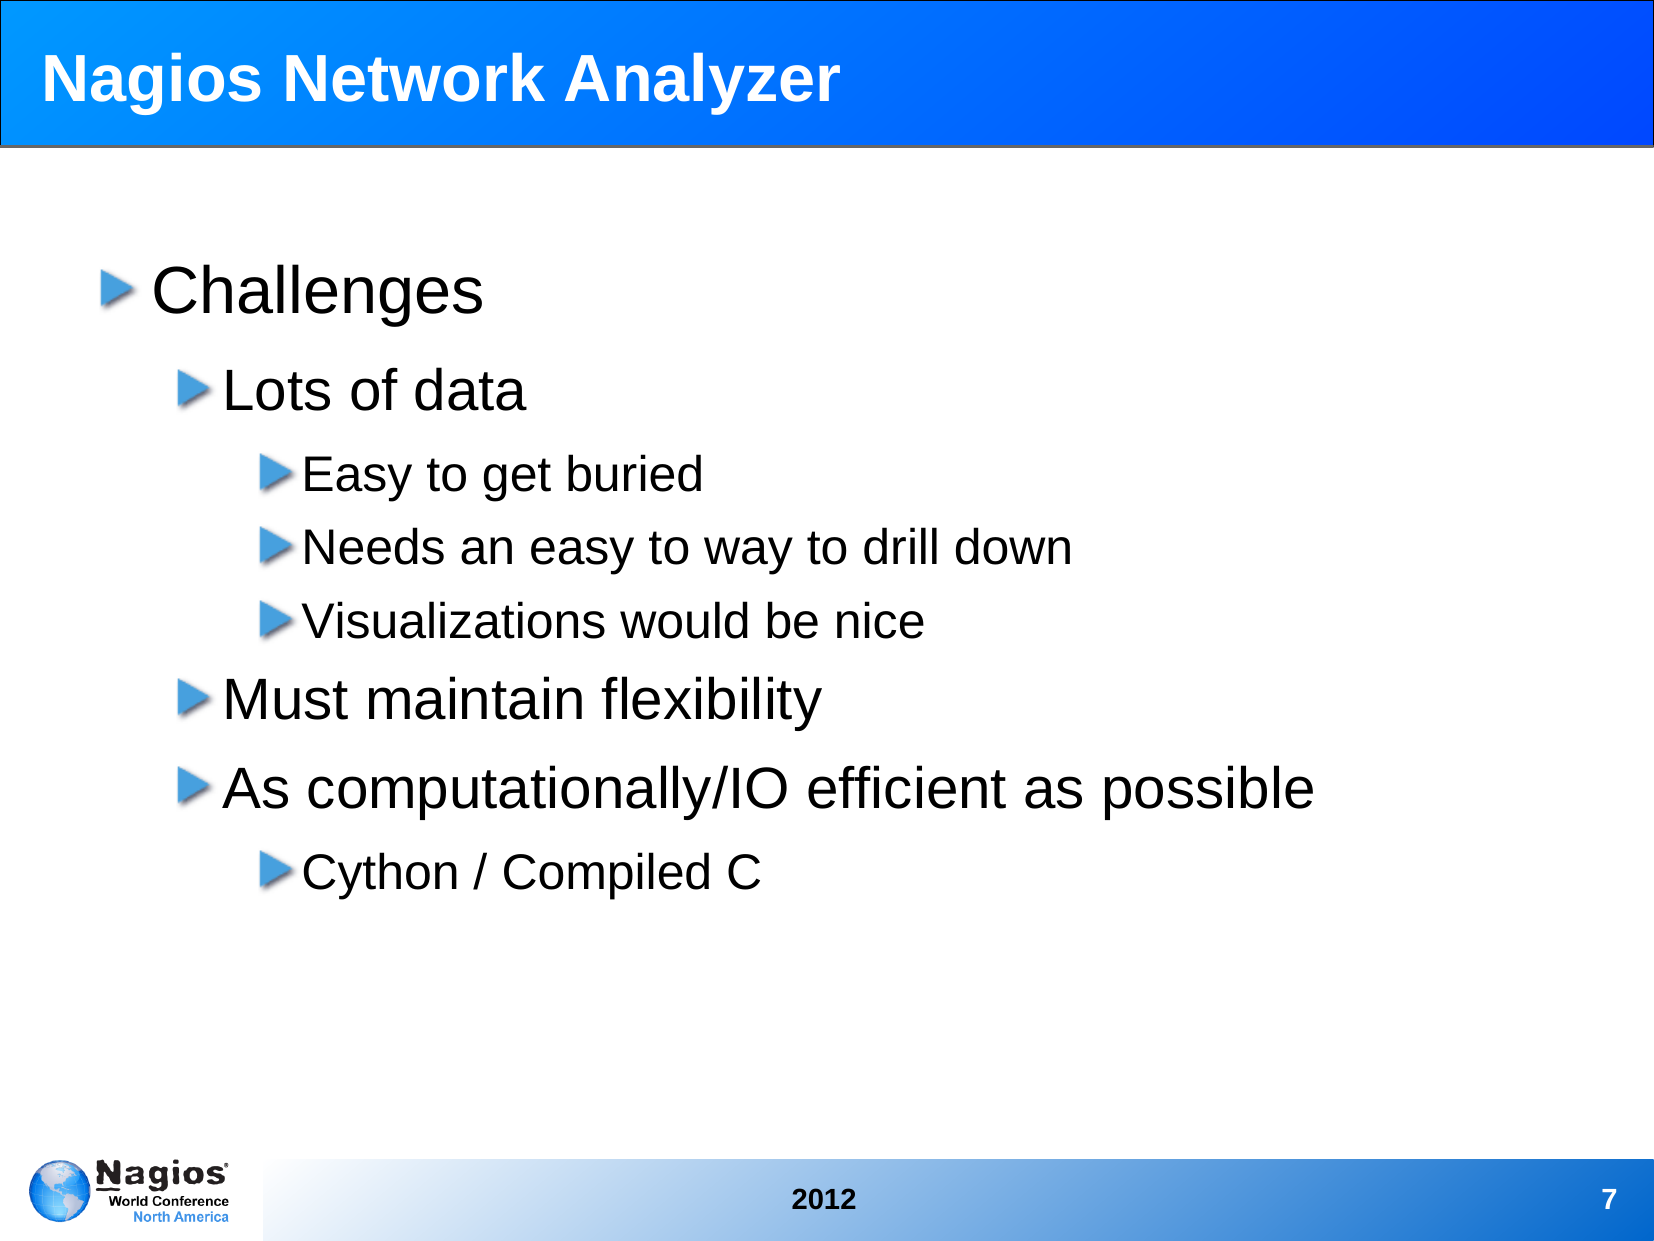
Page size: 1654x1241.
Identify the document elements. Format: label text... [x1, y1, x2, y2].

title Nagios Network Analyzer [41, 29, 1248, 127]
list Challenges Lots of data Easy to get buried Needs an easy to way to drill down Visualizations would be nice Must maintain flexibility As computationally/IO efficient as possible Cython / Compiled C [80, 253, 1569, 1072]
picture [29, 1159, 229, 1235]
